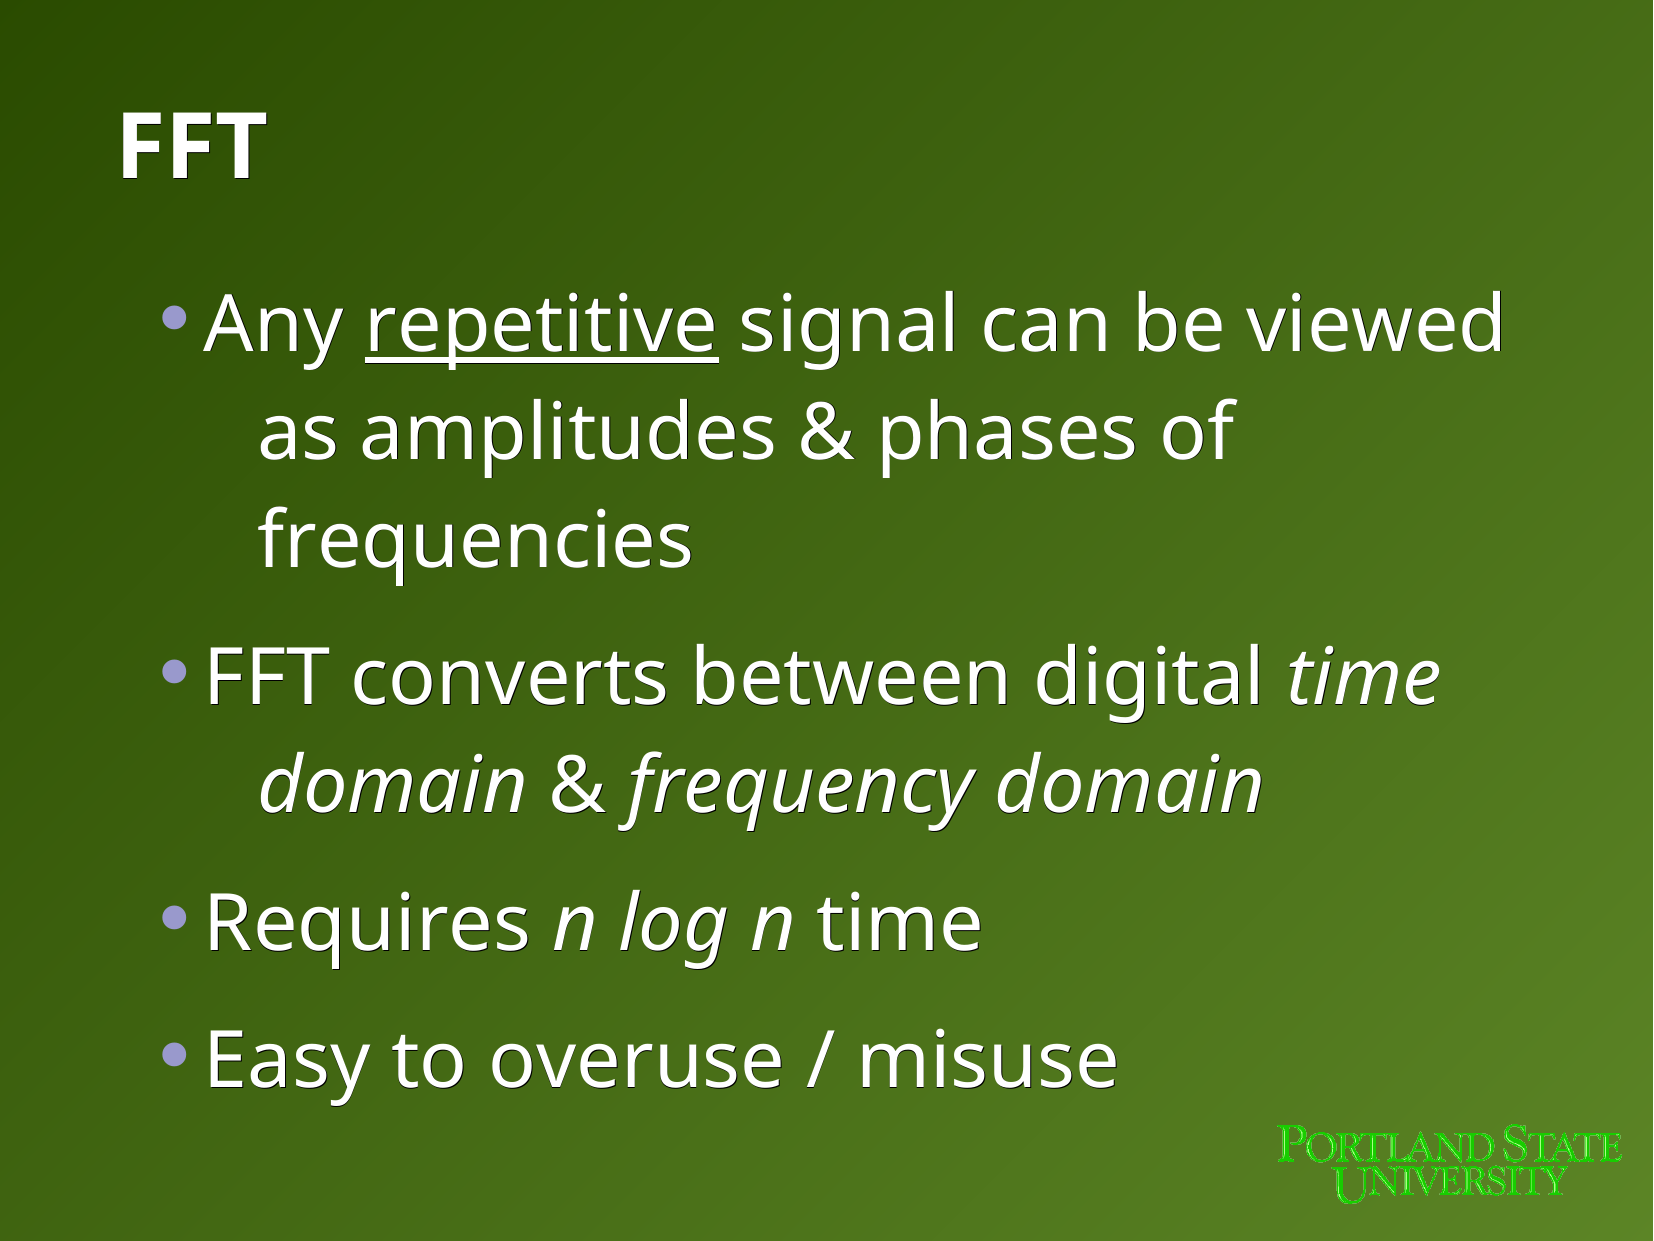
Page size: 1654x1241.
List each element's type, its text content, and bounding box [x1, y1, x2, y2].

list Any repetitive signal can be viewed as amplitudes & phases of frequencies FFT converts between digital time domain & frequency domain Requires n log n time Easy to overuse / misuse [115, 266, 1527, 1049]
picture [1277, 1124, 1622, 1204]
title FFT [115, 86, 1527, 200]
